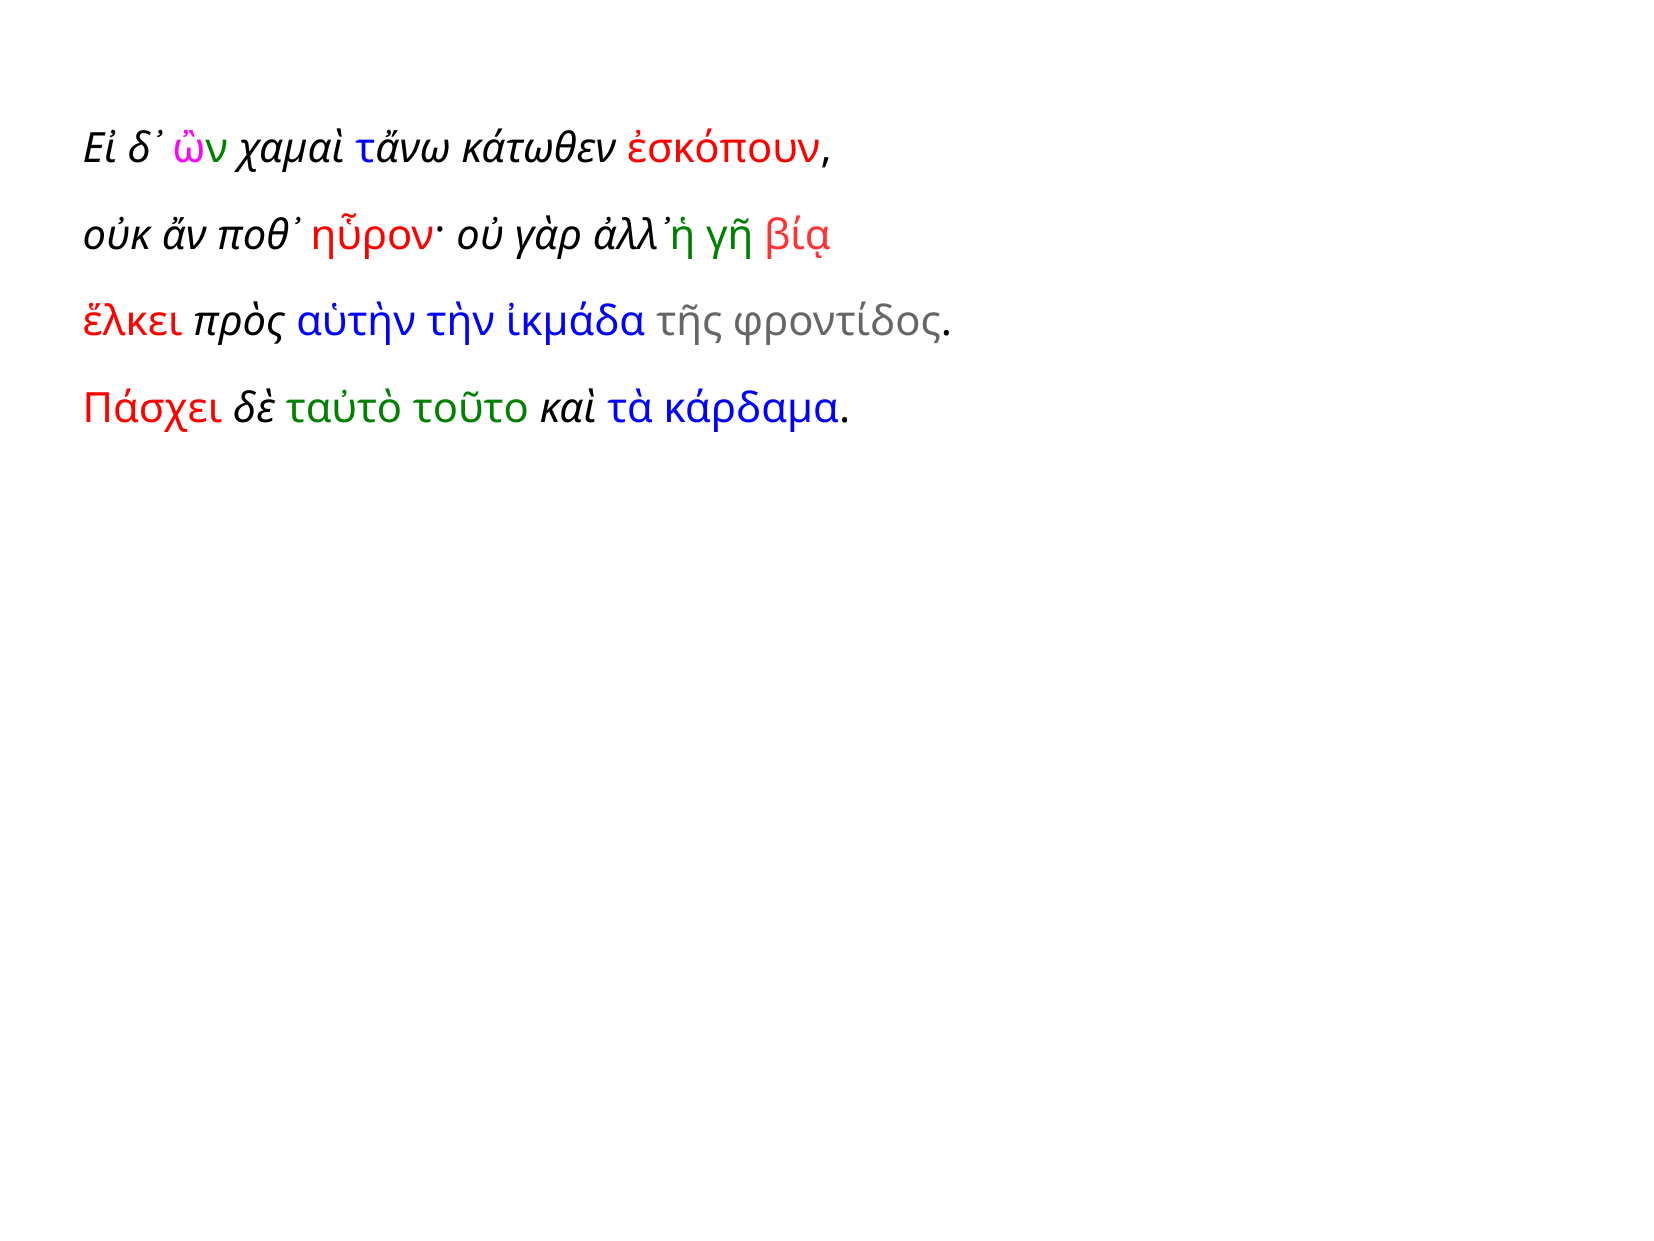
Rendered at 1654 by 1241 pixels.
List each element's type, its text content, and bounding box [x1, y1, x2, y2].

list Εἰ δ᾿ ὢν χαμαὶ τἄνω κάτωθεν ἐσκόπουν, οὐκ ἄν ποθ᾿ ηὗρον· οὐ γὰρ ἀλλ᾿ἡ γῆ βίᾳ ἕλκει πρὸς αὑτὴν τὴν ἰκμάδα τῆς φροντίδος. Πάσχει δὲ ταὐτὸ τοῦτο καὶ τὰ κάρδαμα. [82, 118, 1571, 1156]
